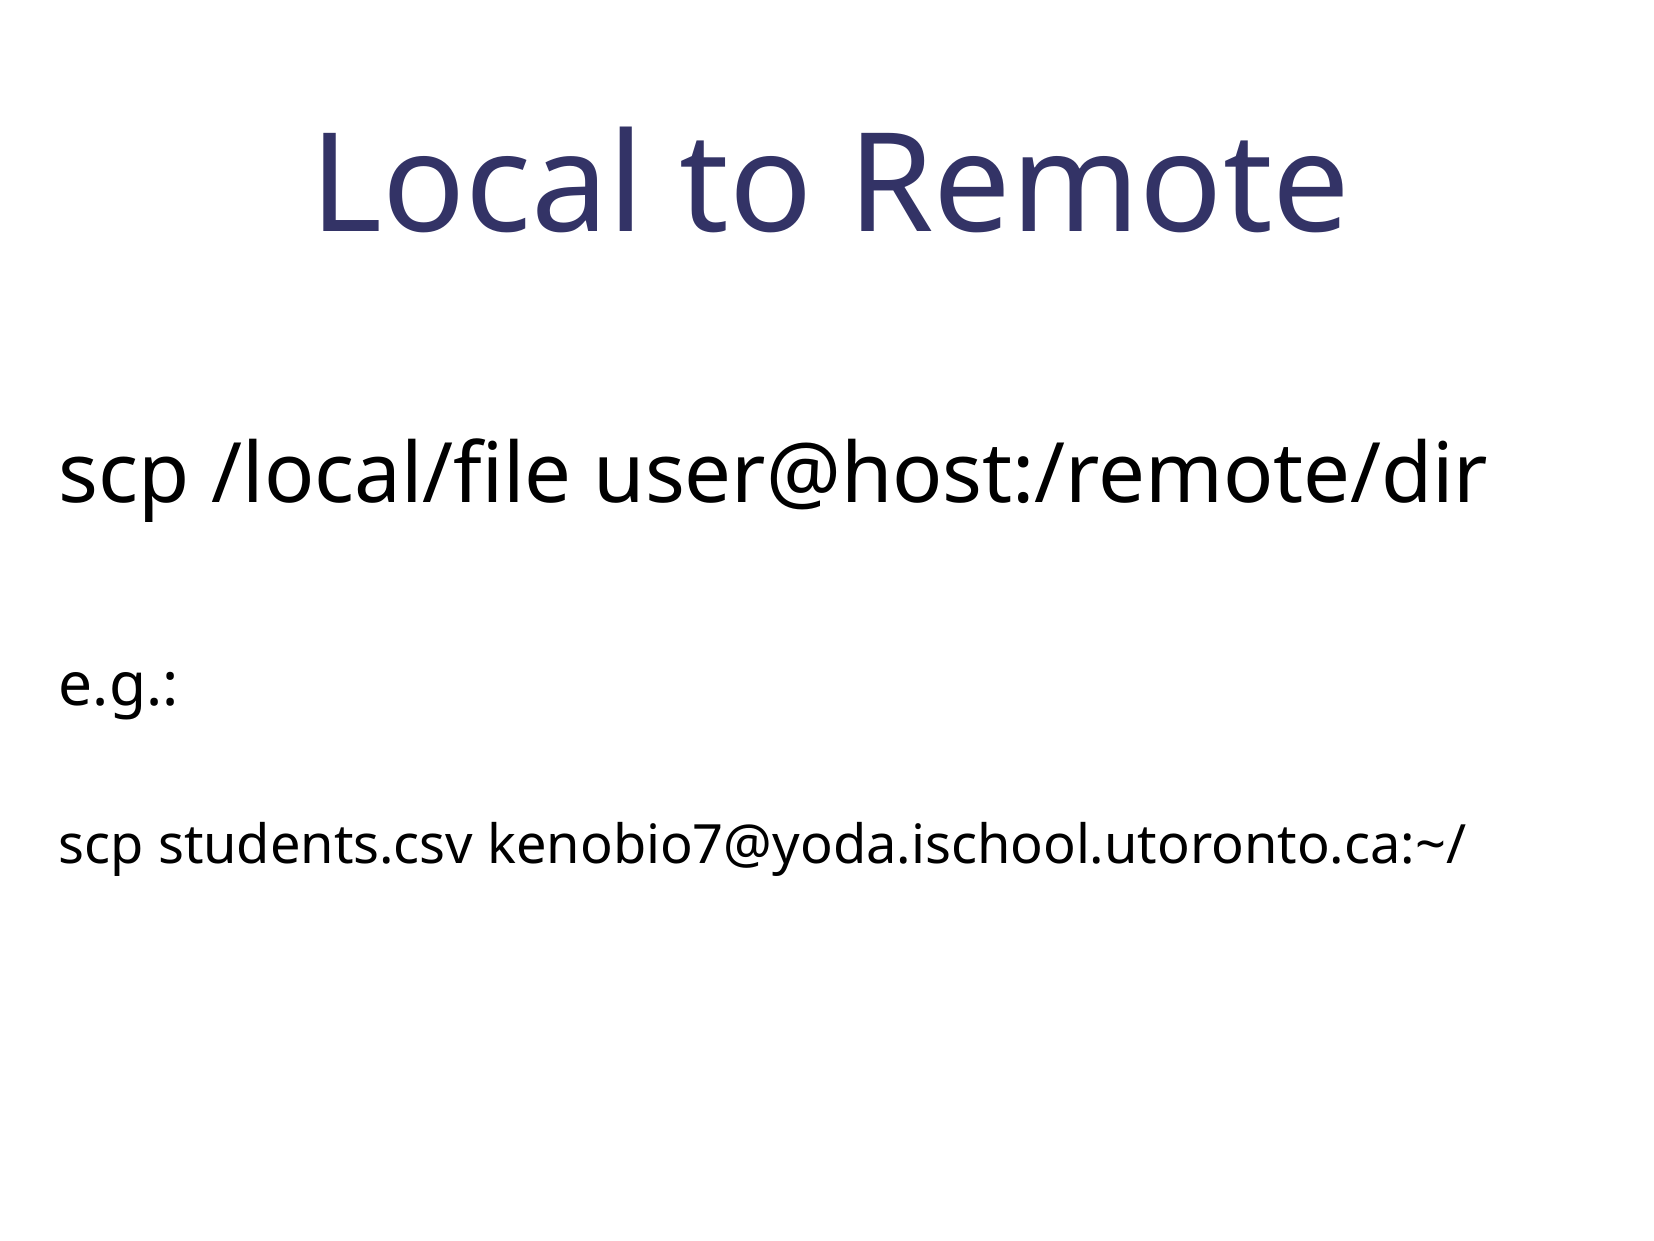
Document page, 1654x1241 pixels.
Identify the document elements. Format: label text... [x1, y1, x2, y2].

subtitle scp /local/file user@host:/remote/dir e.g.: scp students.csv kenobio7@yoda.ischool.utoronto.ca:~/ [59, 413, 1654, 1123]
title Local to Remote [86, 75, 1576, 283]
